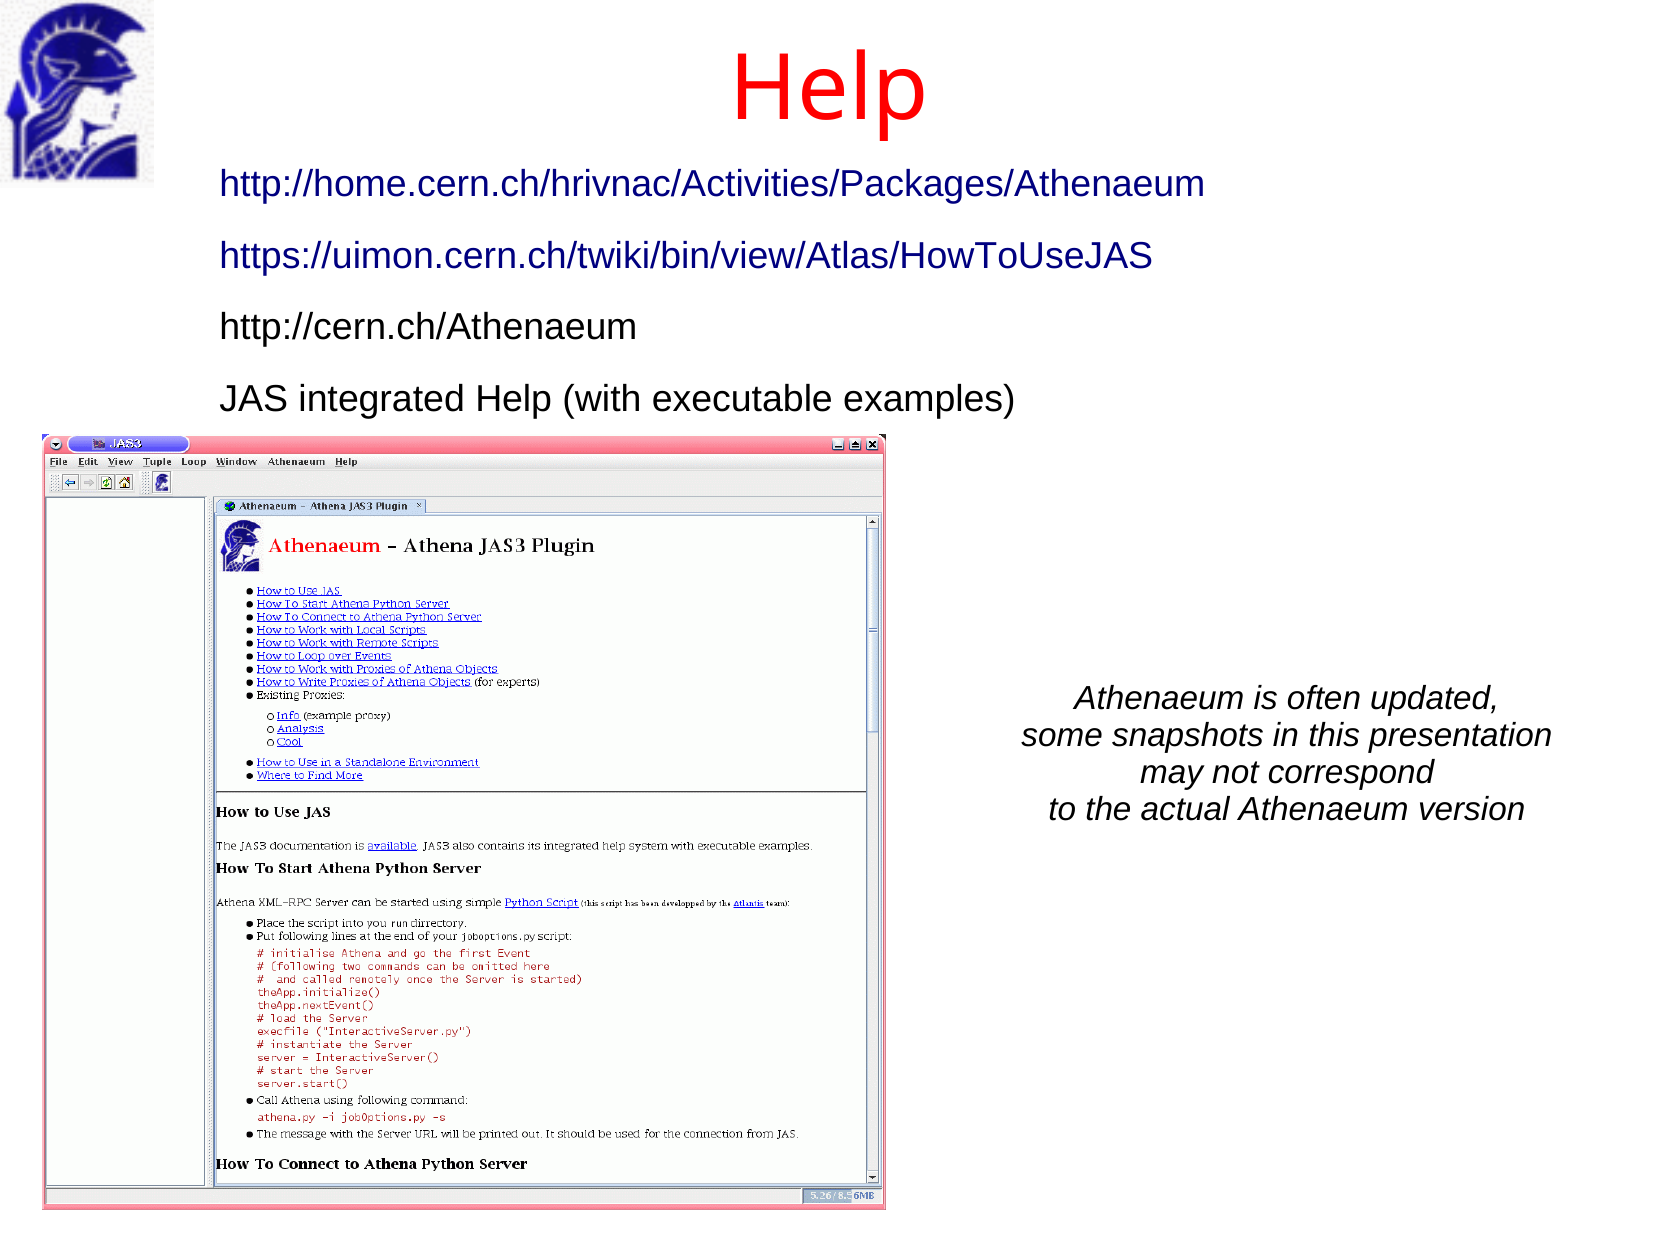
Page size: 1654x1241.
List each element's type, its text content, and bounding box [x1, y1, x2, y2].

list http://home.cern.ch/hrivnac/Activities/Packages/Athenaeum https://uimon.cern.ch/twiki/bin/view/Atlas/HowToUseJAS http://cern.ch/Athenaeum JAS integrated Help (with executable examples) [201, 162, 1477, 420]
picture [42, 434, 886, 1210]
picture [0, 0, 154, 188]
title Help [85, 3, 1574, 166]
text_box Athenaeum is often updated, some snapshots in this presentation may not correspond to the actual Athenaeum version [1006, 671, 1567, 835]
